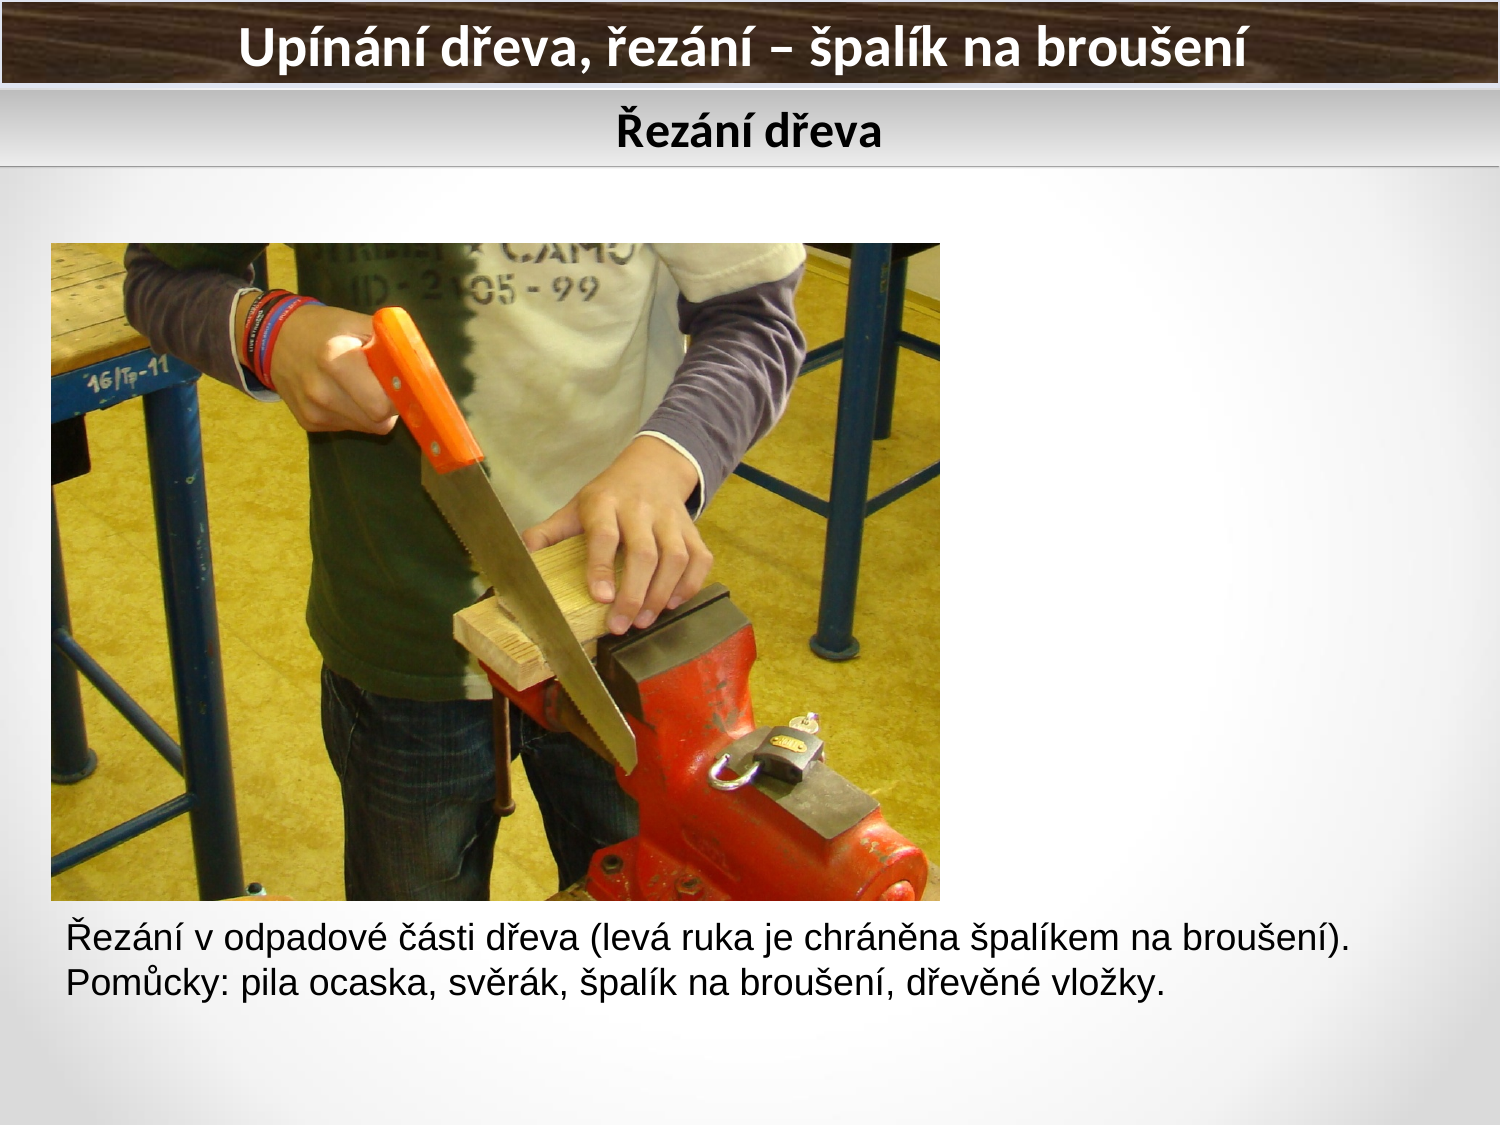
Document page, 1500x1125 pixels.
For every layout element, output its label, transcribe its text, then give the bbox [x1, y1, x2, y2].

text_box Řezání dřeva [0, 90, 1500, 166]
picture [0, 166, 1500, 1125]
text_box Řezání v odpadové části dřeva (levá ruka je chráněna špalíkem na broušení). Pomůcky: pila ocaska, svěrák, špalík na broušení, dřevěné vložky. [50, 904, 1459, 1011]
picture [0, 86, 1500, 90]
text_box Upínání dřeva, řezání – špalík na broušení [0, 0, 1500, 86]
